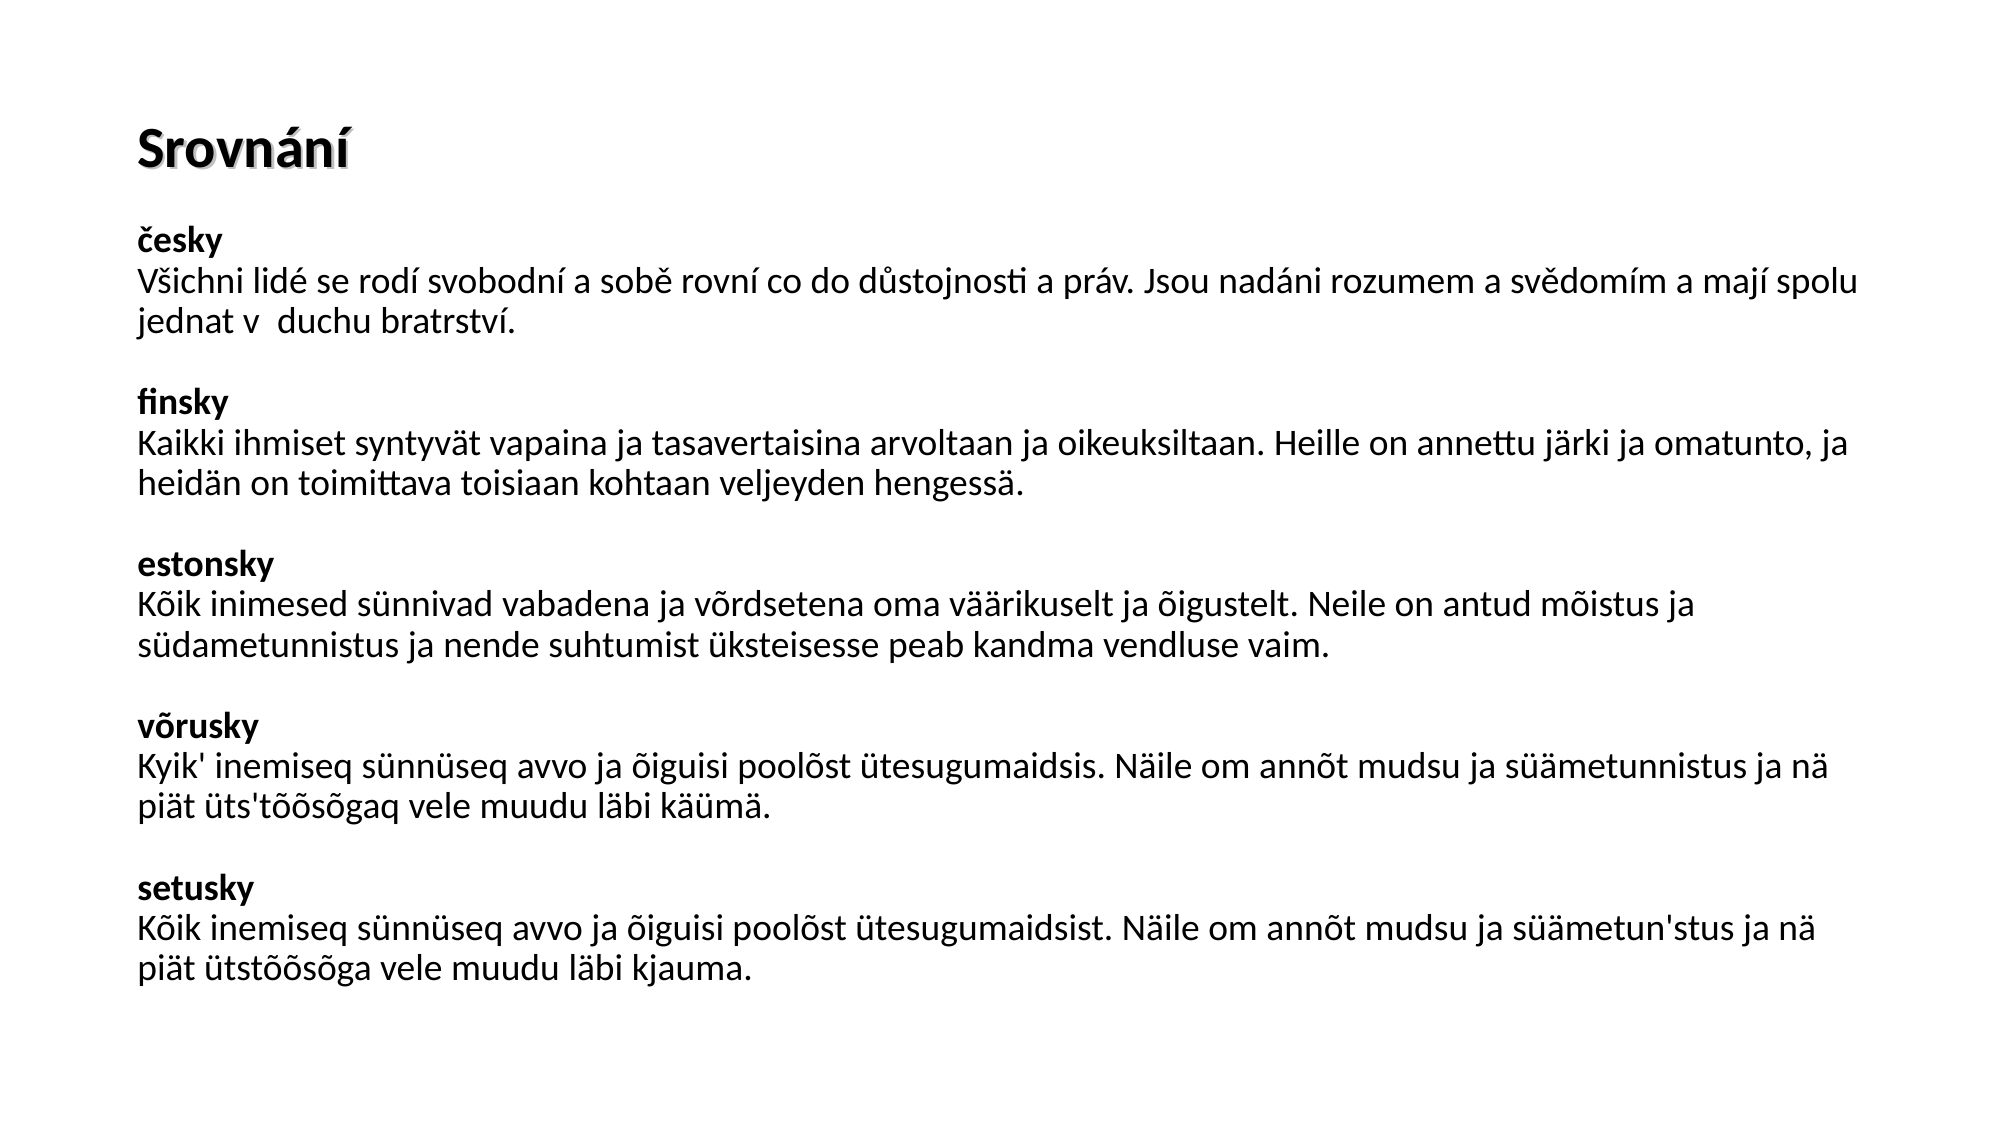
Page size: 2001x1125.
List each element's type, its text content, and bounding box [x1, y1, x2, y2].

title Srovnání česky Všichni lidé se rodí svobodní a sobě rovní co do důstojnosti a práv. Jsou nadáni rozumem a svědomím a mají spolu jednat v duchu bratrství. finsky Kaikki ihmiset syntyvät vapaina ja tasavertaisina arvoltaan ja oikeuksiltaan. Heille on annettu järki ja omatunto, ja heidän on toimittava toisiaan kohtaan veljeyden hengessä. estonsky Kõik inimesed sünnivad vabadena ja võrdsetena oma väärikuselt ja õigustelt. Neile on antud mõistus ja südametunnistus ja nende suhtumist üksteisesse peab kandma vendluse vaim. võrusky Kyik' inemiseq sünnüseq avvo ja õiguisi poolõst ütesugumaidsis. Näile om annõt mudsu ja süämetunnistus ja nä piät üts'tõõsõgaq vele muudu läbi käümä. setusky Kõik inemiseq sünnüseq avvo ja õiguisi poolõst ütesugumaidsist. Näile om annõt mudsu ja süämetun'stus ja nä piät ütstõõsõga vele muudu läbi kjauma. [137, 105, 1863, 1001]
